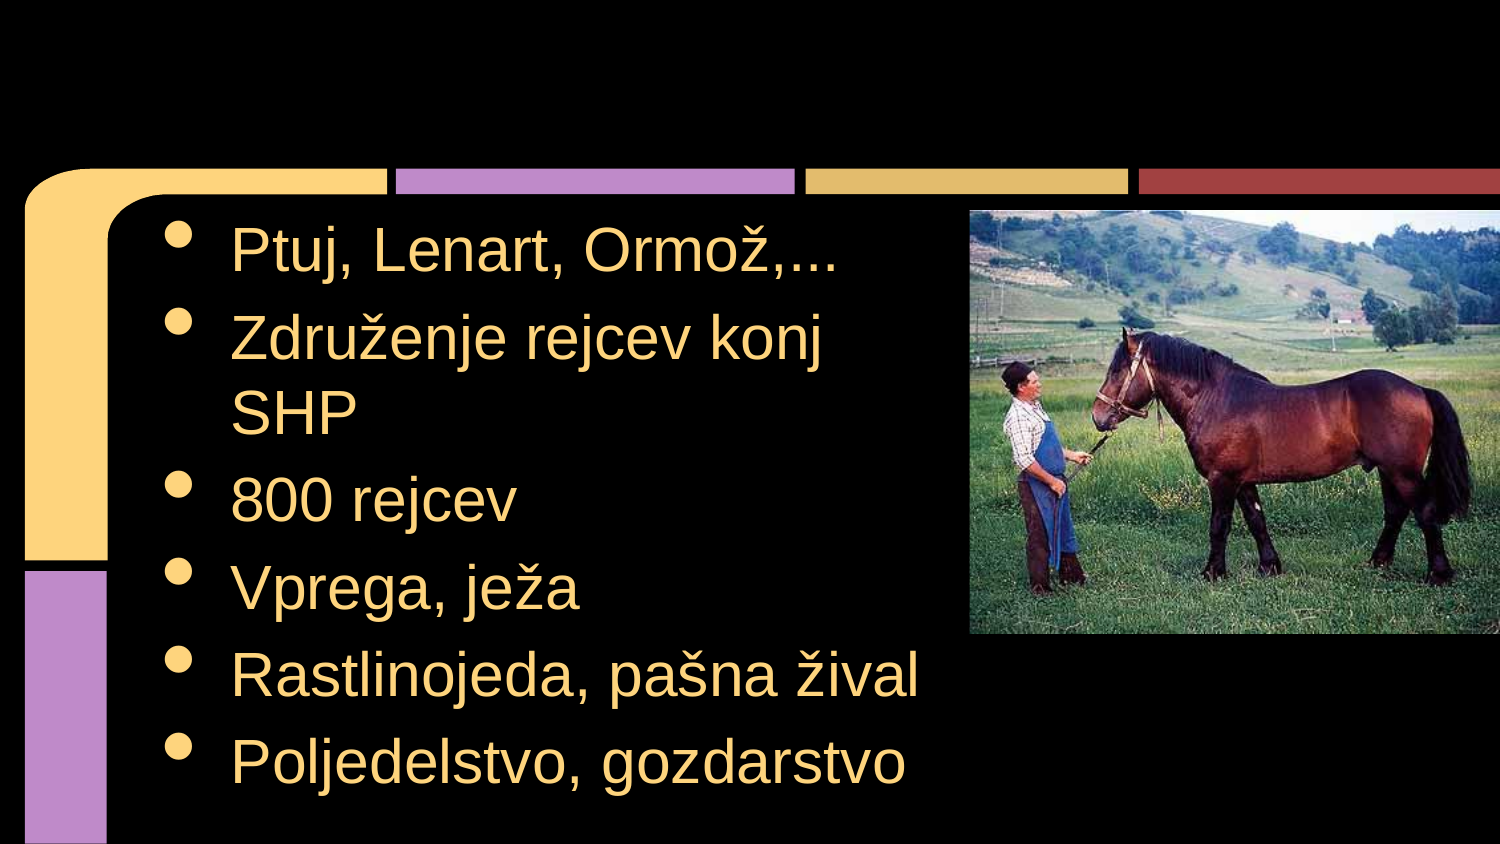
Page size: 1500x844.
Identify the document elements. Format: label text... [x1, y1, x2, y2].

text_box [969, 210, 1500, 634]
list Ptuj, Lenart, Ormož,... Združenje rejcev konj SHP 800 rejcev Vprega, ježa Rastlinojeda, pašna žival Poljedelstvo, gozdarstvo [140, 194, 1425, 809]
